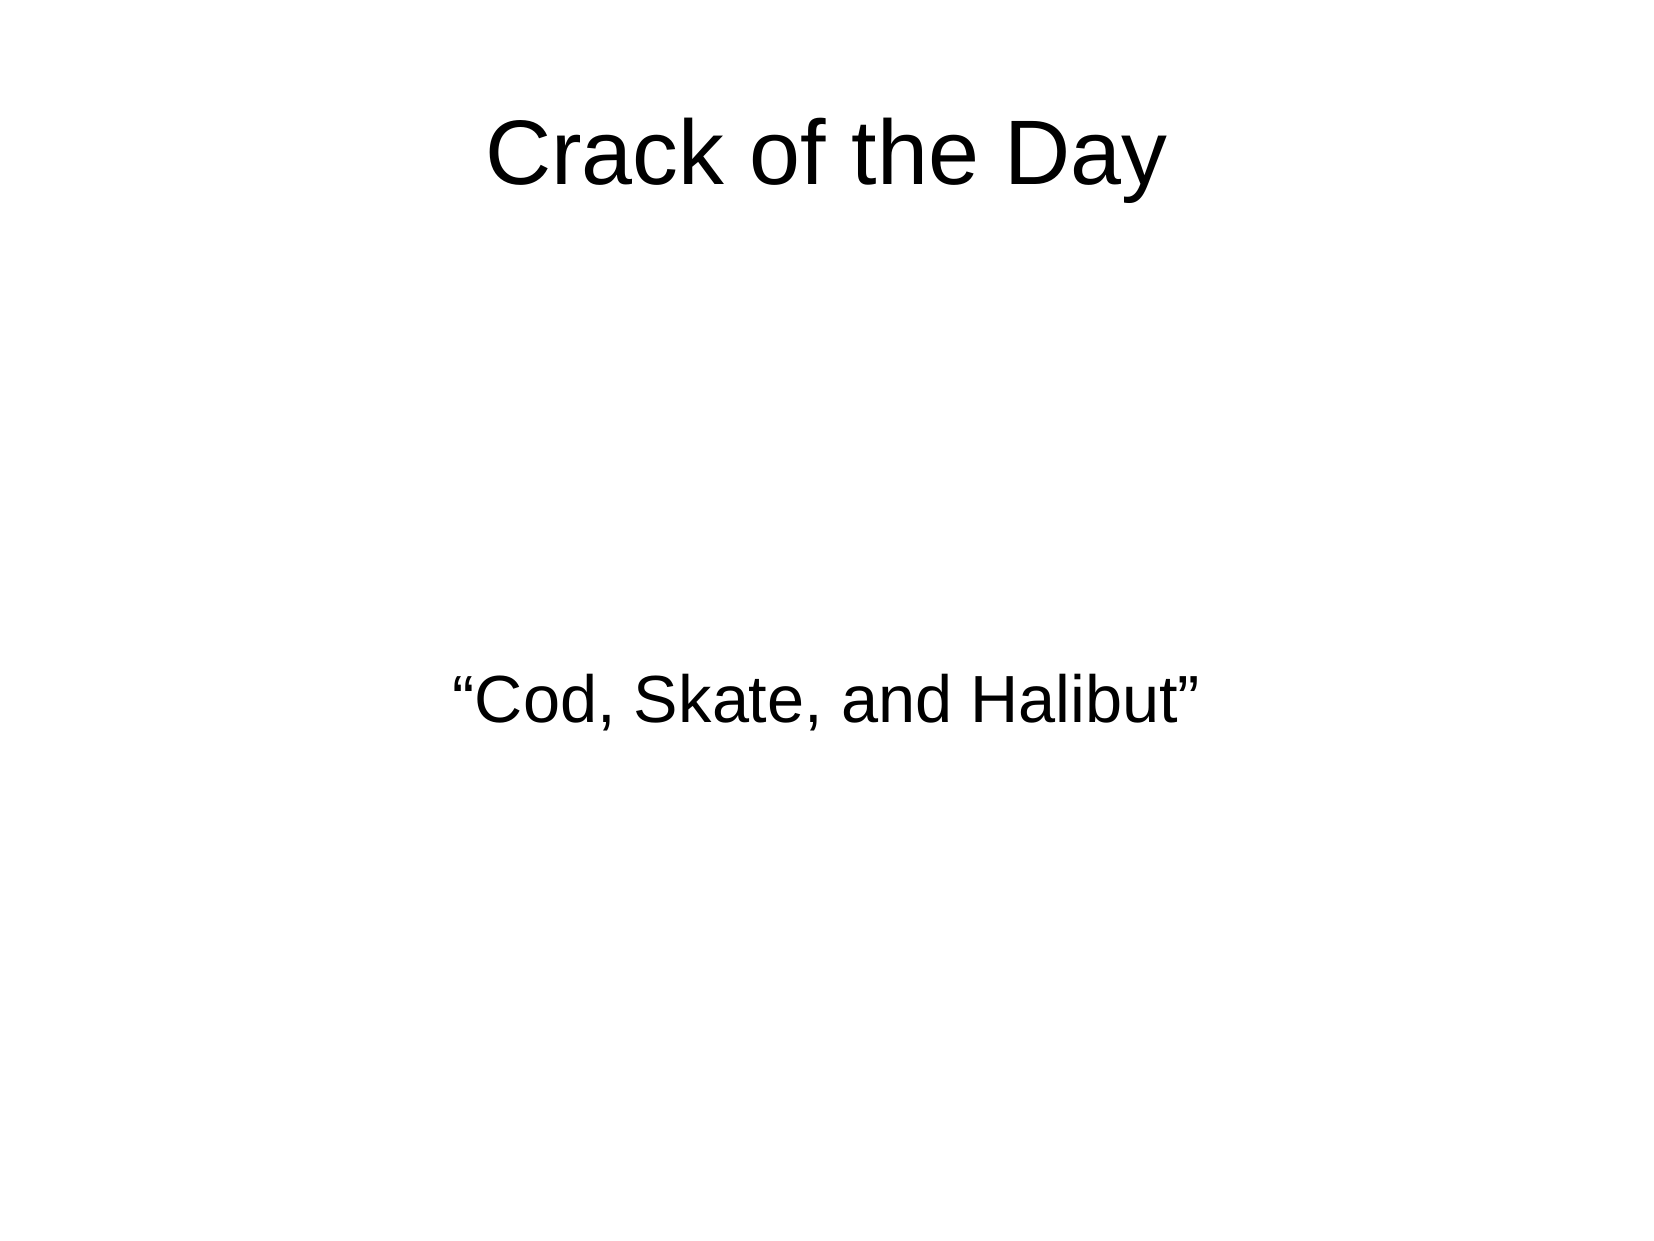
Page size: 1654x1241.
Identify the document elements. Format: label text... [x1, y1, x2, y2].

title Crack of the Day [82, 56, 1571, 250]
subtitle “Cod, Skate, and Halibut” [82, 297, 1571, 1102]
